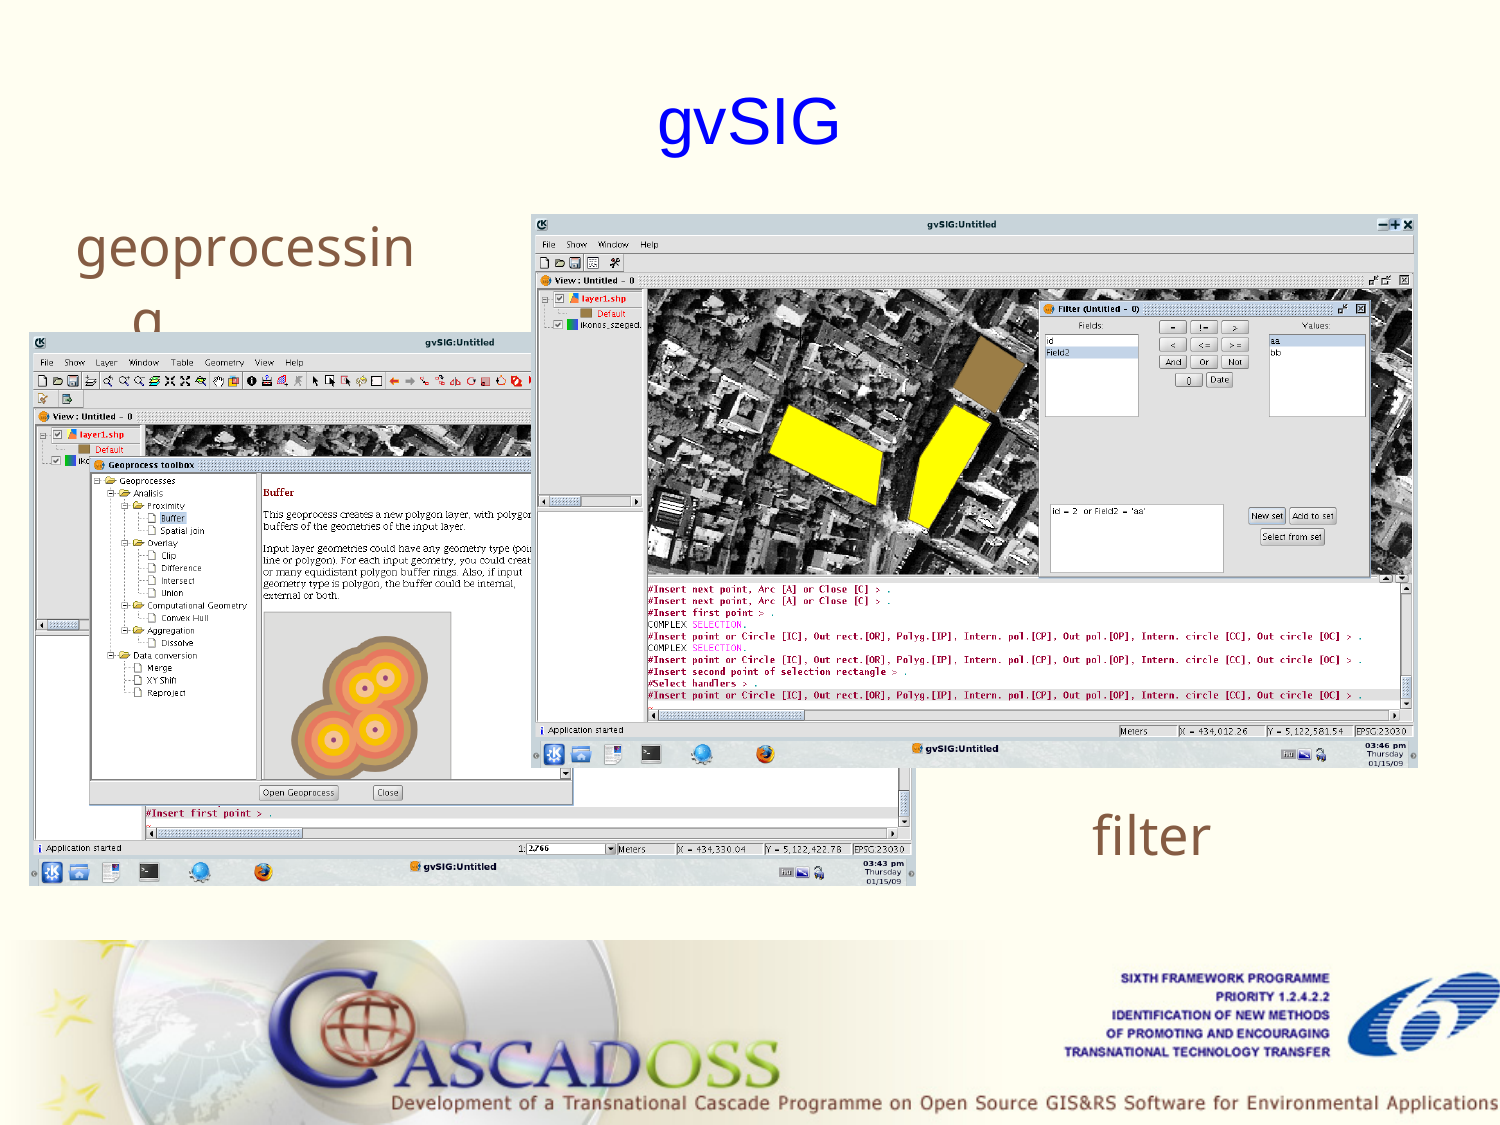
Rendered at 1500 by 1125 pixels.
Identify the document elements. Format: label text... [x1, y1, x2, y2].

title gvSIG [75, 28, 1425, 216]
picture [29, 214, 1418, 886]
picture [0, 940, 1500, 1125]
list filter [1092, 797, 1241, 885]
list geoprocessing [75, 207, 443, 296]
